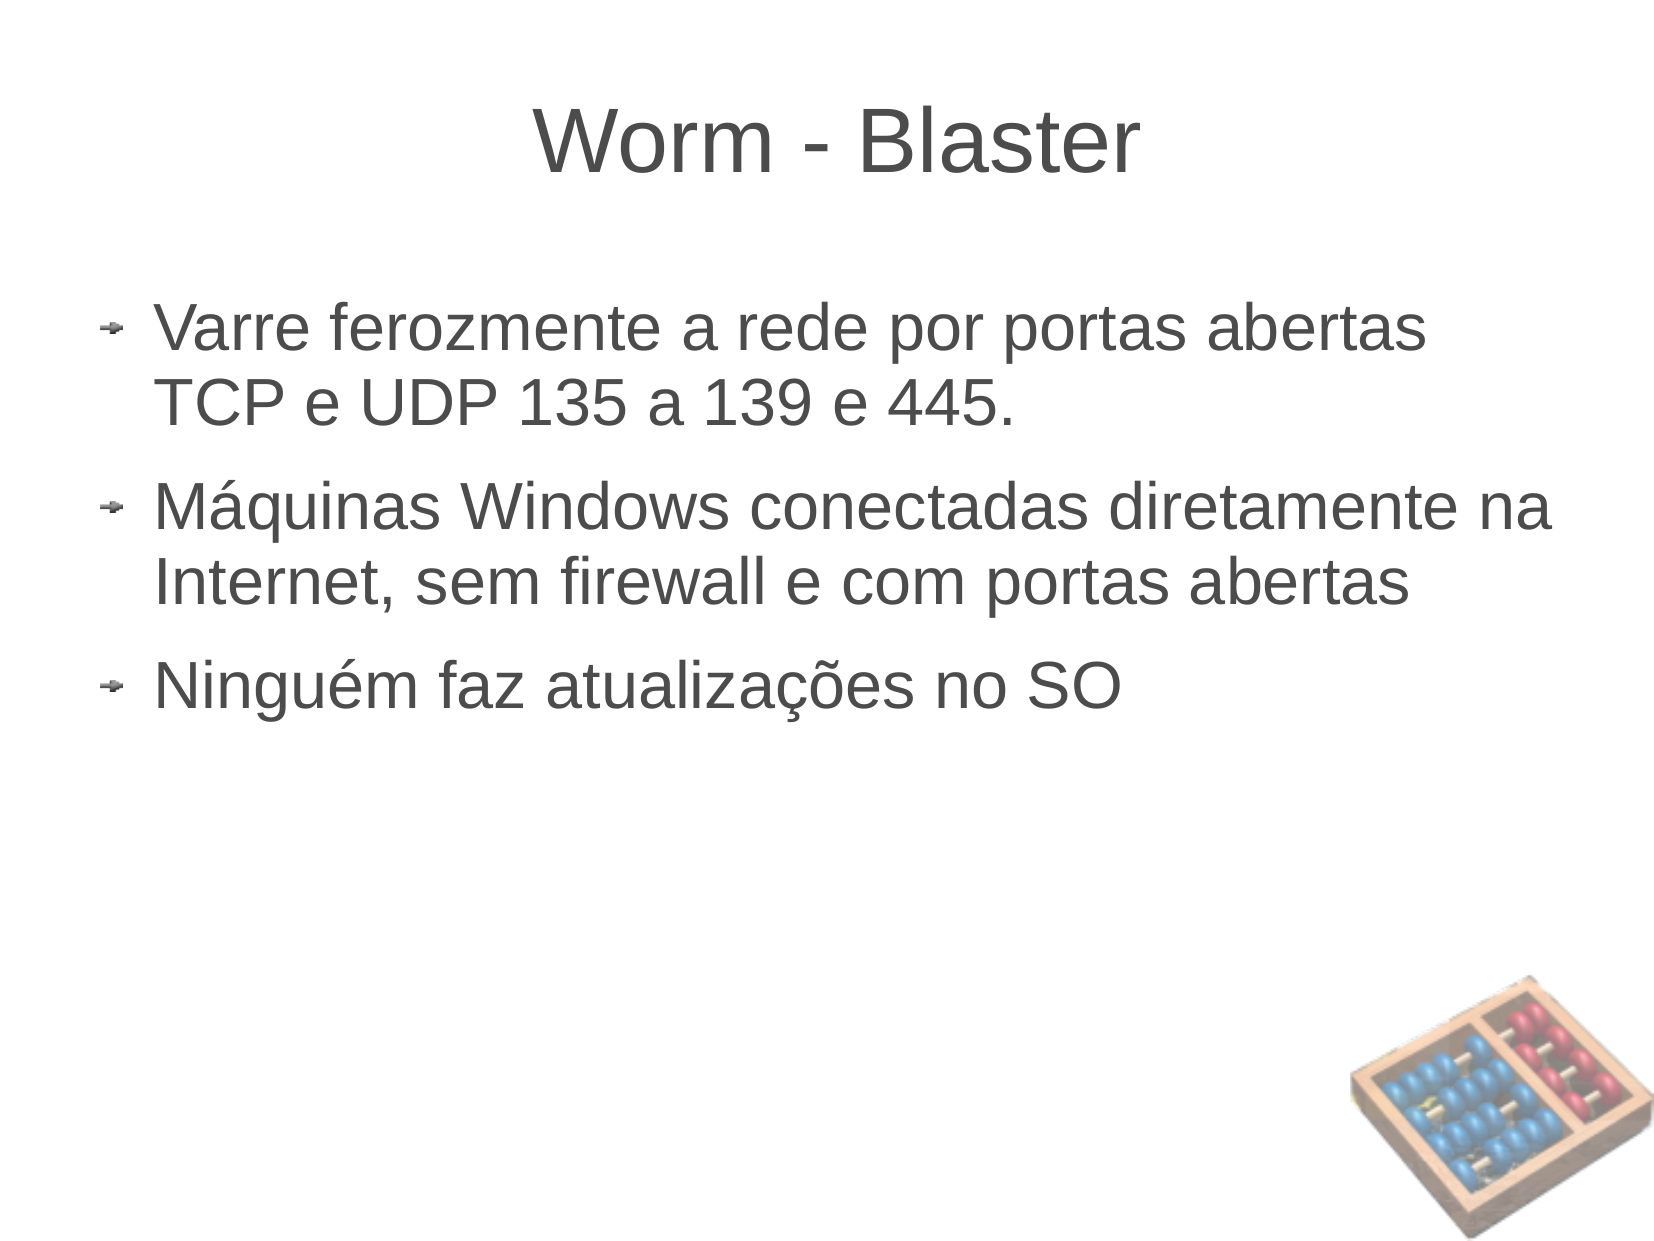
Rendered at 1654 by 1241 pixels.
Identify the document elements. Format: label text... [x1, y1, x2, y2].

title Worm - Blaster [75, 44, 1601, 238]
list Varre ferozmente a rede por portas abertas TCP e UDP 135 a 139 e 445. Máquinas Windows conectadas diretamente na Internet, sem firewall e com portas abertas Ninguém faz atualizações no SO [82, 290, 1571, 1109]
